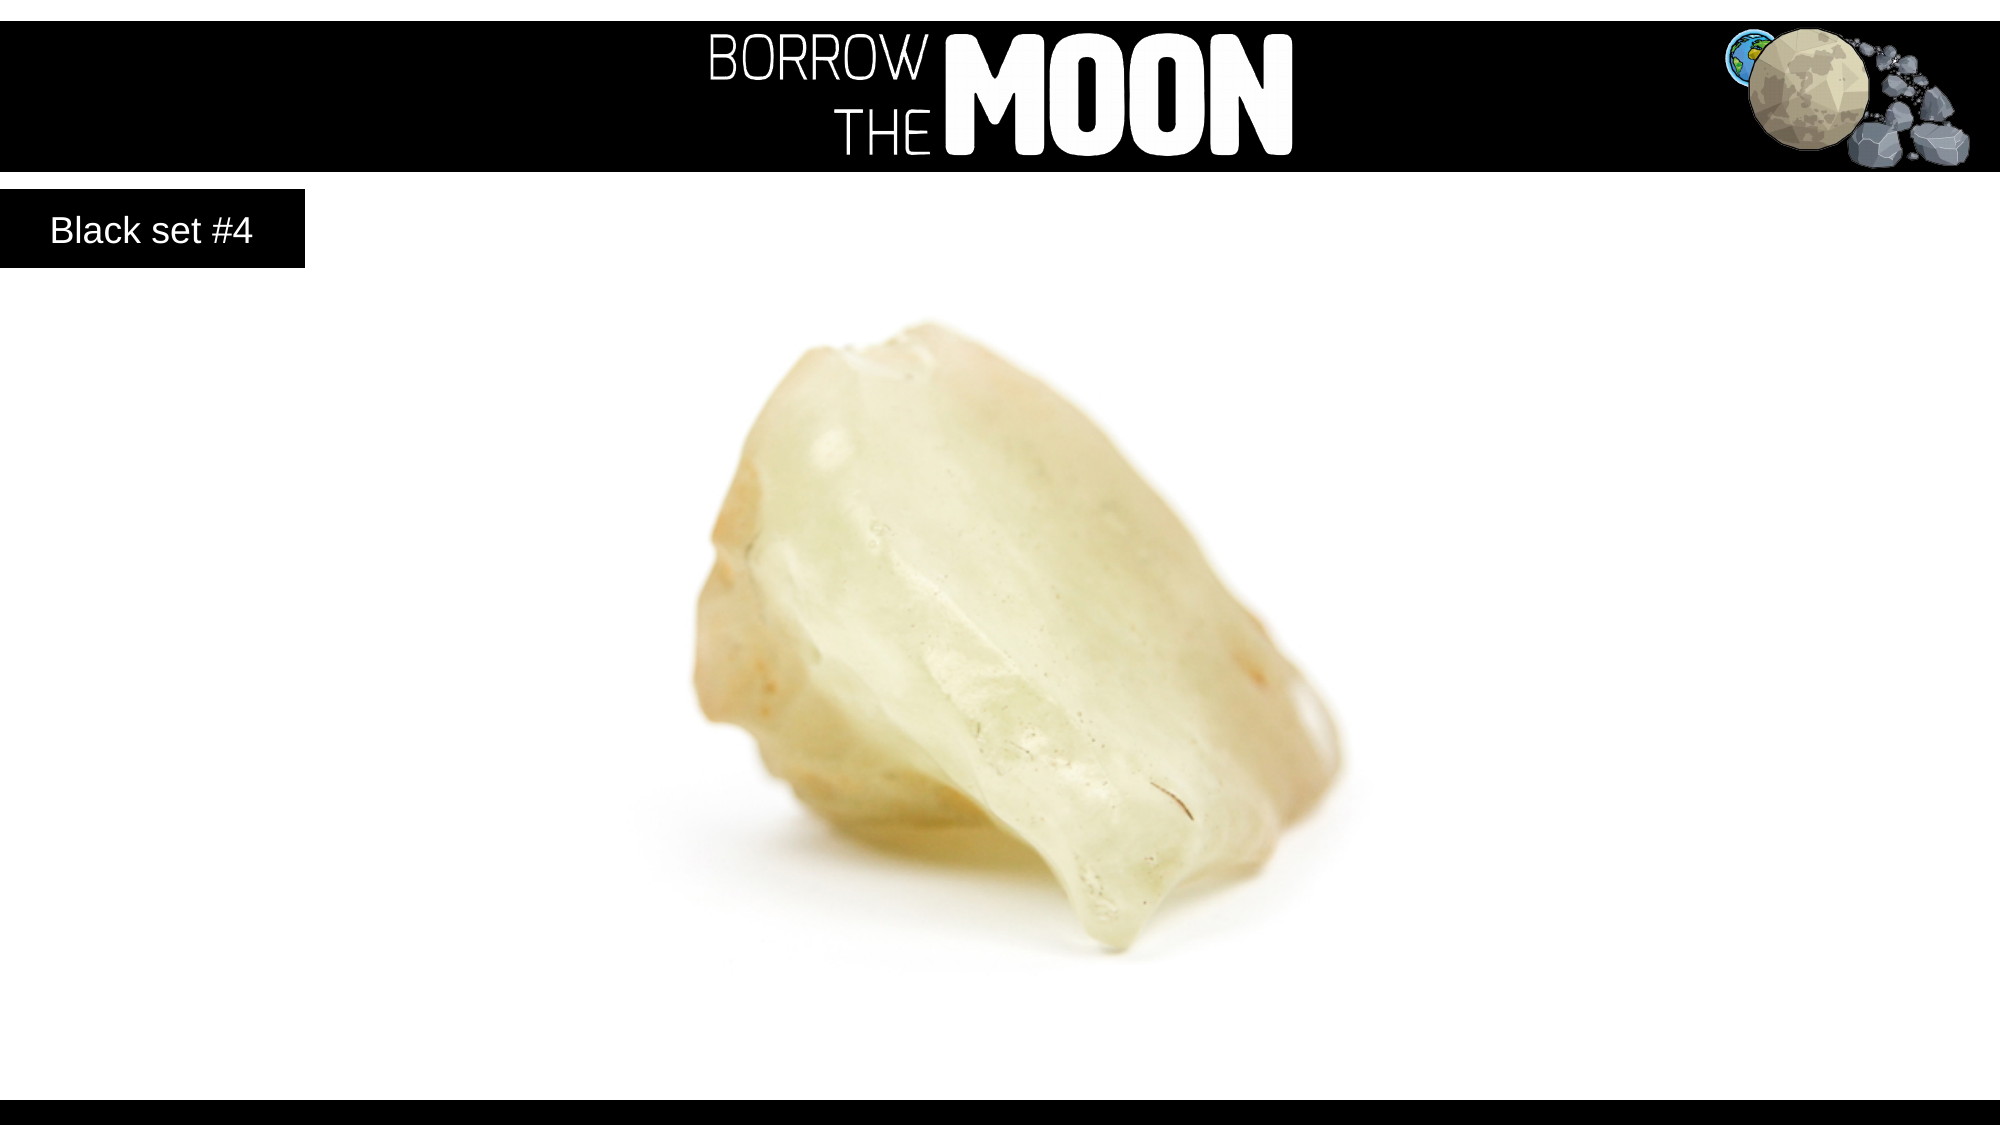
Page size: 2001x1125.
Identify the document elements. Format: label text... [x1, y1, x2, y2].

text_box Black set #4 [0, 189, 305, 268]
picture [335, 194, 1665, 1081]
